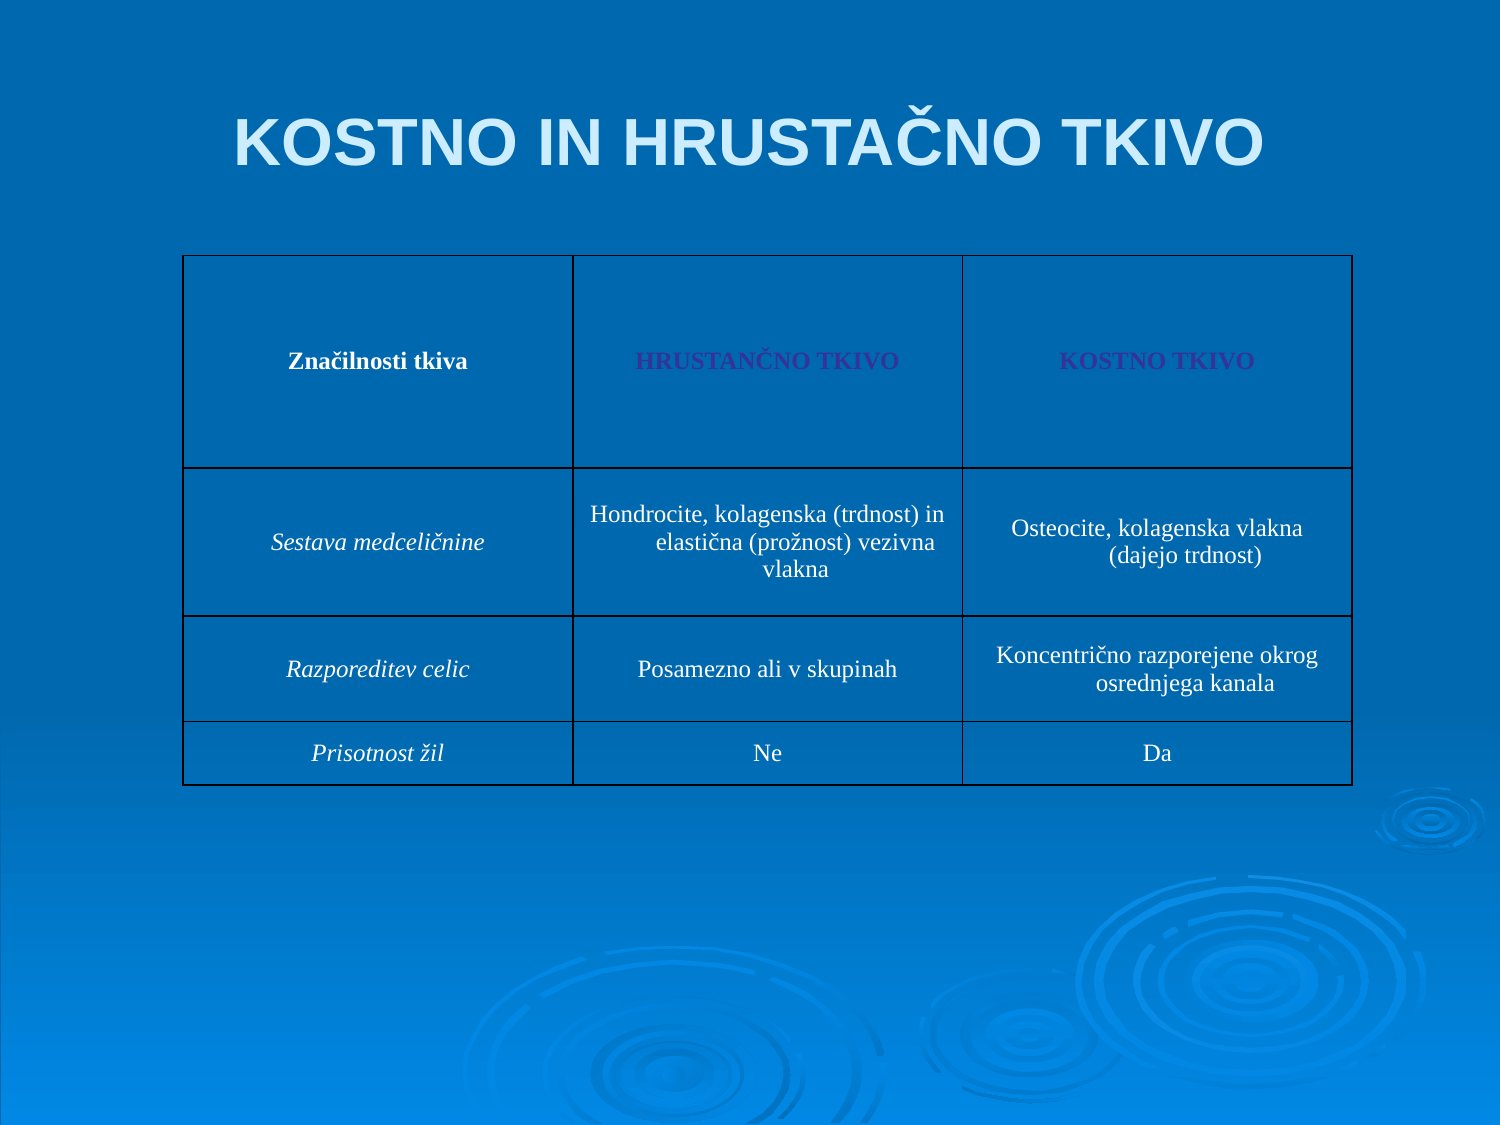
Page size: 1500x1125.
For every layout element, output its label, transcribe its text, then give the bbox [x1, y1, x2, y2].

list [75, 262, 1425, 1005]
table_cell Posamezno ali v skupinah [574, 617, 962, 721]
table_cell Sestava medceličnine [184, 469, 572, 615]
table_header KOSTNO TKIVO [963, 256, 1351, 467]
table_cell Osteocite, kolagenska vlakna (dajejo trdnost) [963, 469, 1351, 615]
table_cell Ne [574, 722, 962, 784]
table_cell Razporeditev celic [184, 617, 572, 721]
table_header Značilnosti tkiva [184, 256, 572, 467]
table_cell Hondrocite, kolagenska (trdnost) in elastična (prožnost) vezivna vlakna [574, 469, 962, 615]
table_cell Prisotnost žil [184, 722, 572, 784]
table_cell Da [963, 722, 1351, 784]
title KOSTNO IN HRUSTAČNO TKIVO [75, 45, 1425, 233]
table_cell Koncentrično razporejene okrog osrednjega kanala [963, 617, 1351, 721]
table_header HRUSTANČNO TKIVO [574, 256, 962, 467]
